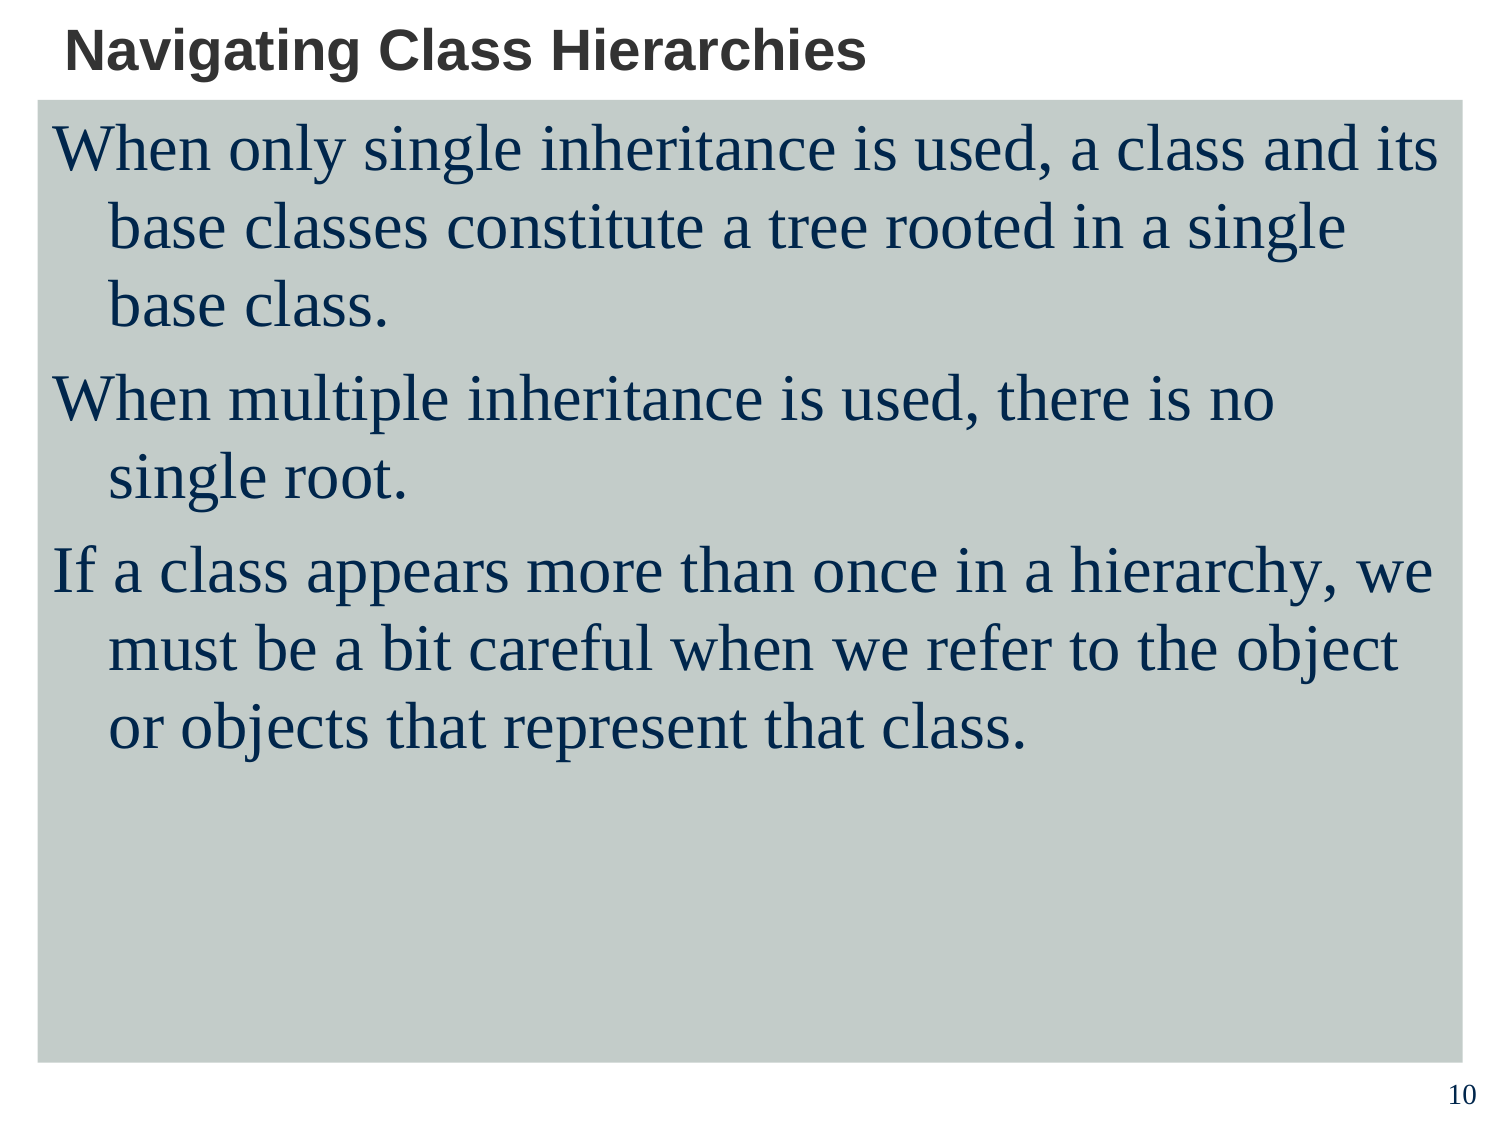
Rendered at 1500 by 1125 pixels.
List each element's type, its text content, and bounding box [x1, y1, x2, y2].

list When only single inheritance is used, a class and its base classes constitute a tree rooted in a single base class. When multiple inheritance is used, there is no single root. If a class appears more than once in a hierarchy, we must be a bit careful when we refer to the object or objects that represent that class. [37, 99, 1463, 1063]
title Navigating Class Hierarchies [50, 0, 1450, 91]
